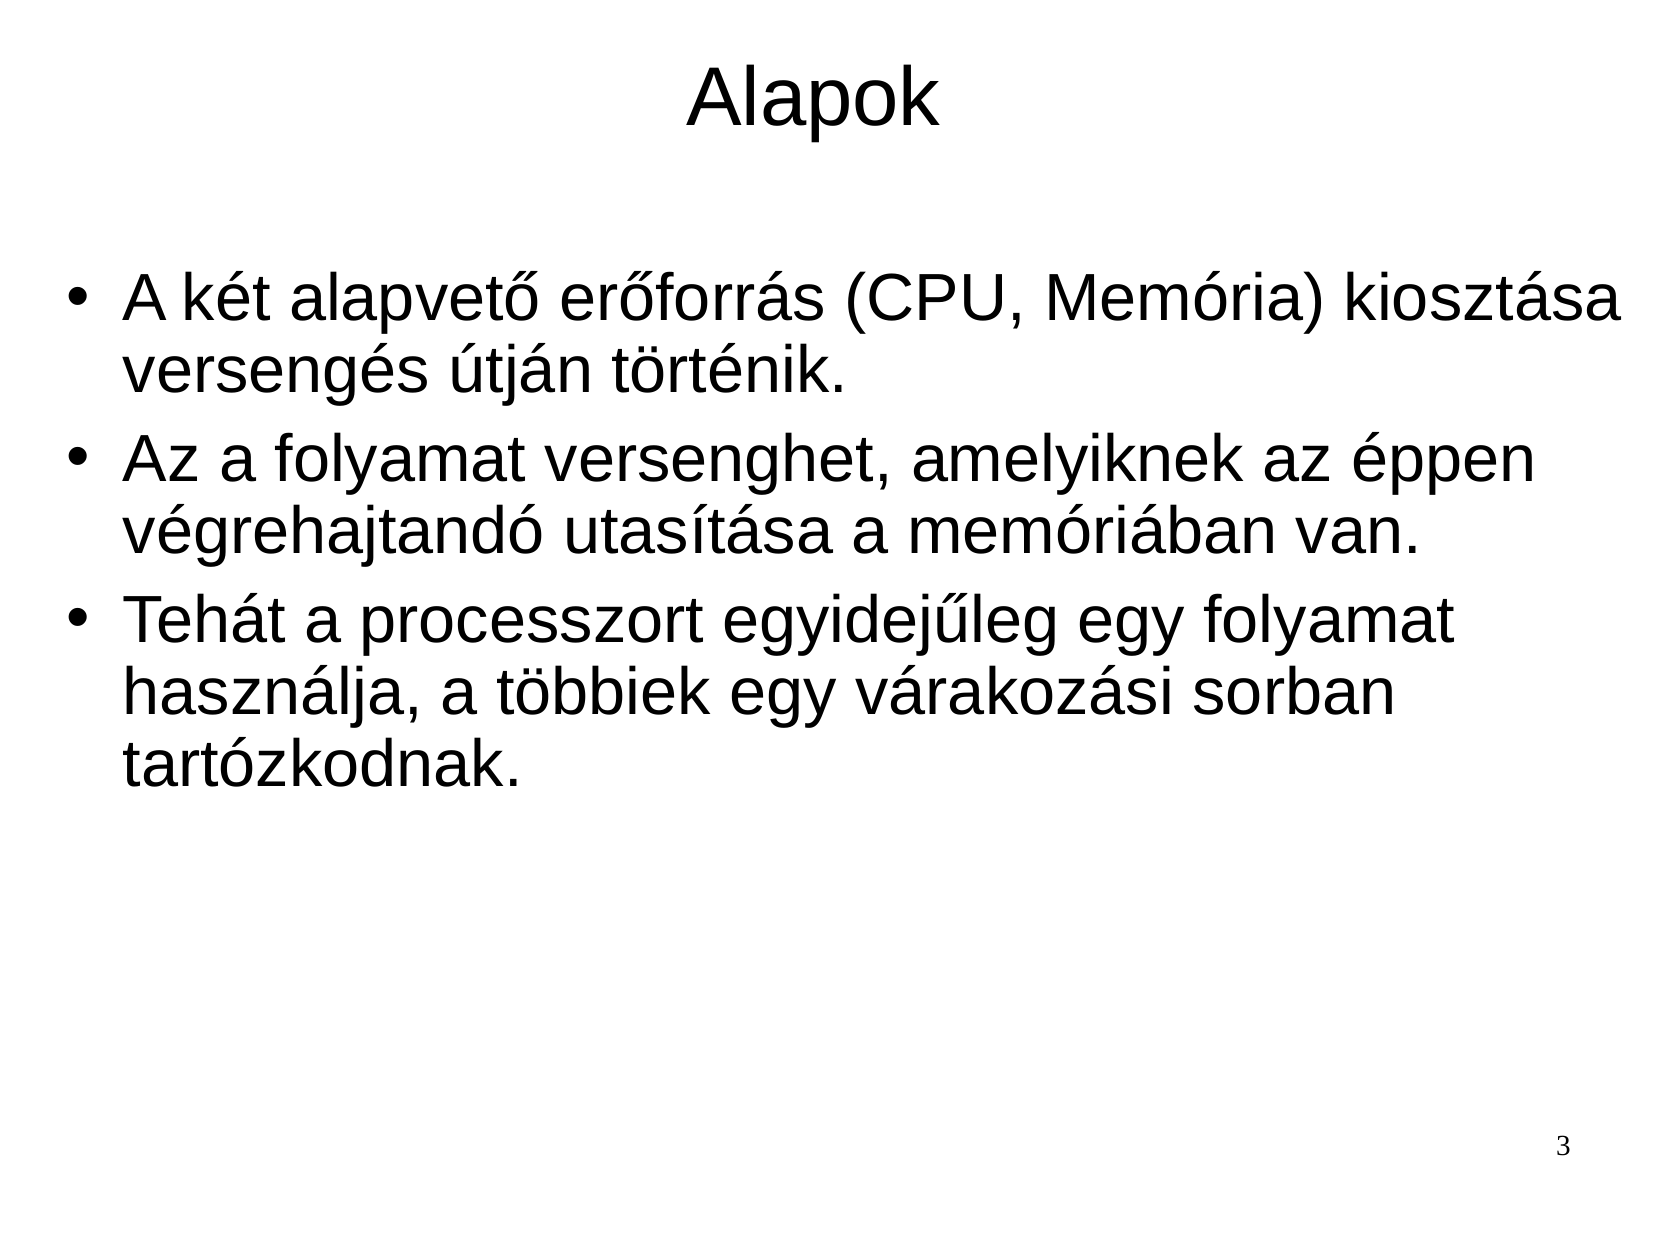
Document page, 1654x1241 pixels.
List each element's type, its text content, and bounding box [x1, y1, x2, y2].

list A két alapvető erőforrás (CPU, Memória) kiosztása versengés útján történik. Az a folyamat versenghet, amelyiknek az éppen végrehajtandó utasítása a memóriában van. Tehát a processzort egyidejűleg egy folyamat használja, a többiek egy várakozási sorban tartózkodnak. [51, 255, 1654, 1120]
title Alapok [136, 20, 1491, 165]
